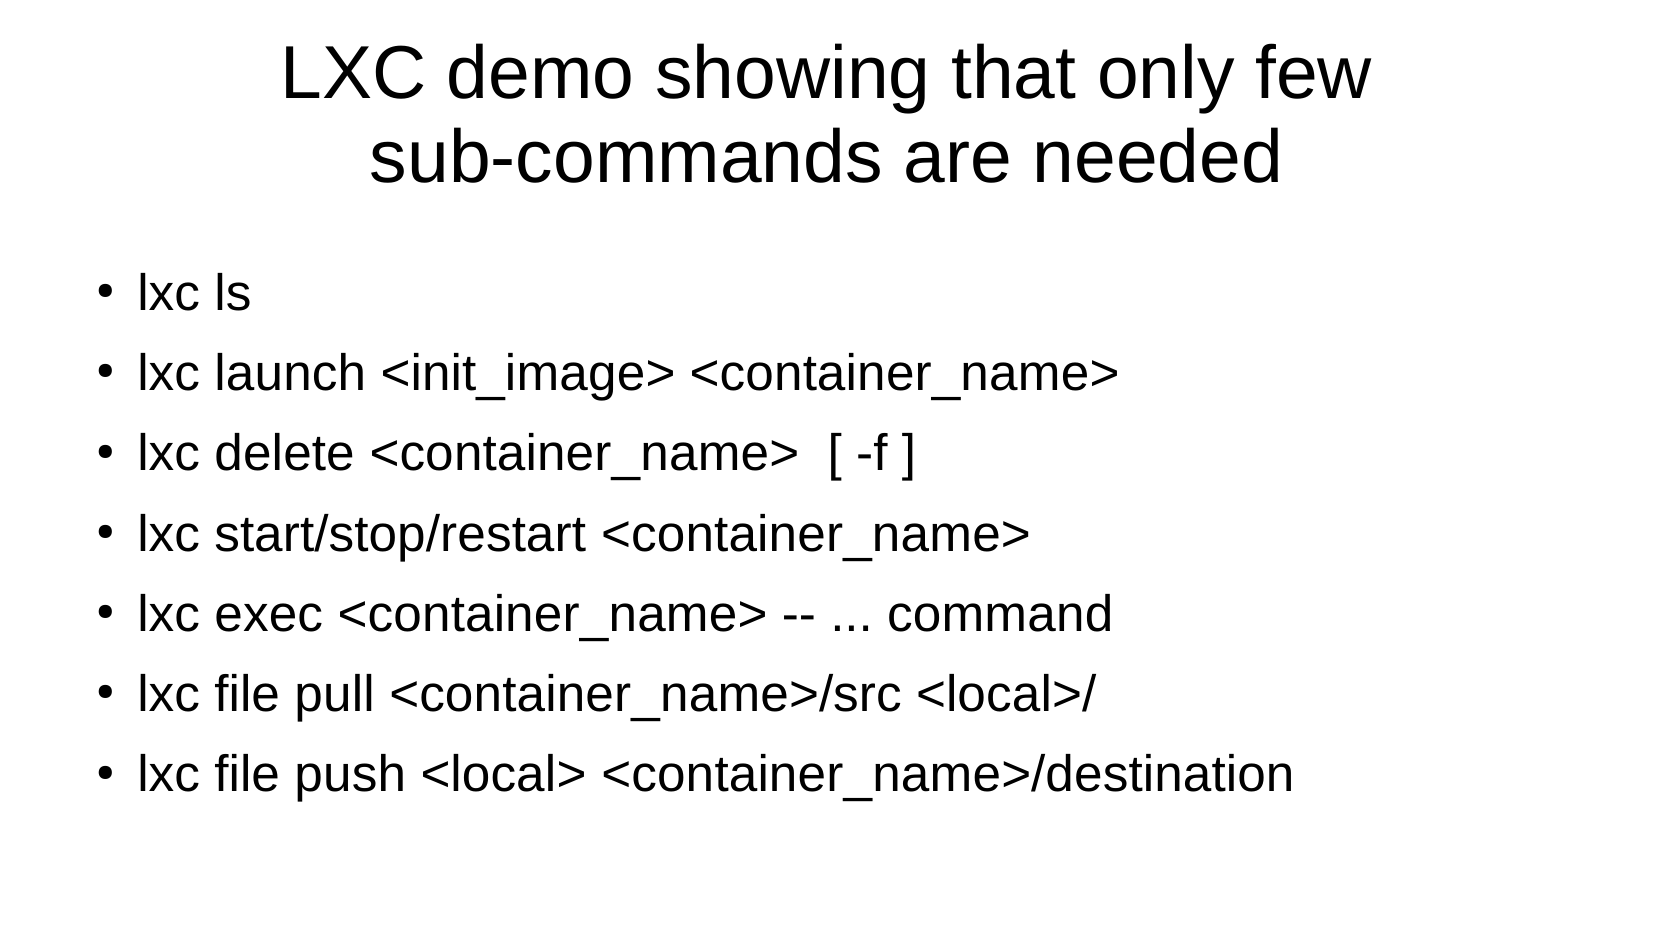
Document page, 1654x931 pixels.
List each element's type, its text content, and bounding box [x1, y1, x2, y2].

title LXC demo showing that only few sub-commands are needed [82, 30, 1571, 199]
list lxc ls lxc launch <init_image> <container_name> lxc delete <container_name> [ -f ] lxc start/stop/restart <container_name> lxc exec <container_name> -- ... command lxc file pull <container_name>/src <local>/ lxc file push <local> <container_name>/destination [82, 263, 1571, 804]
